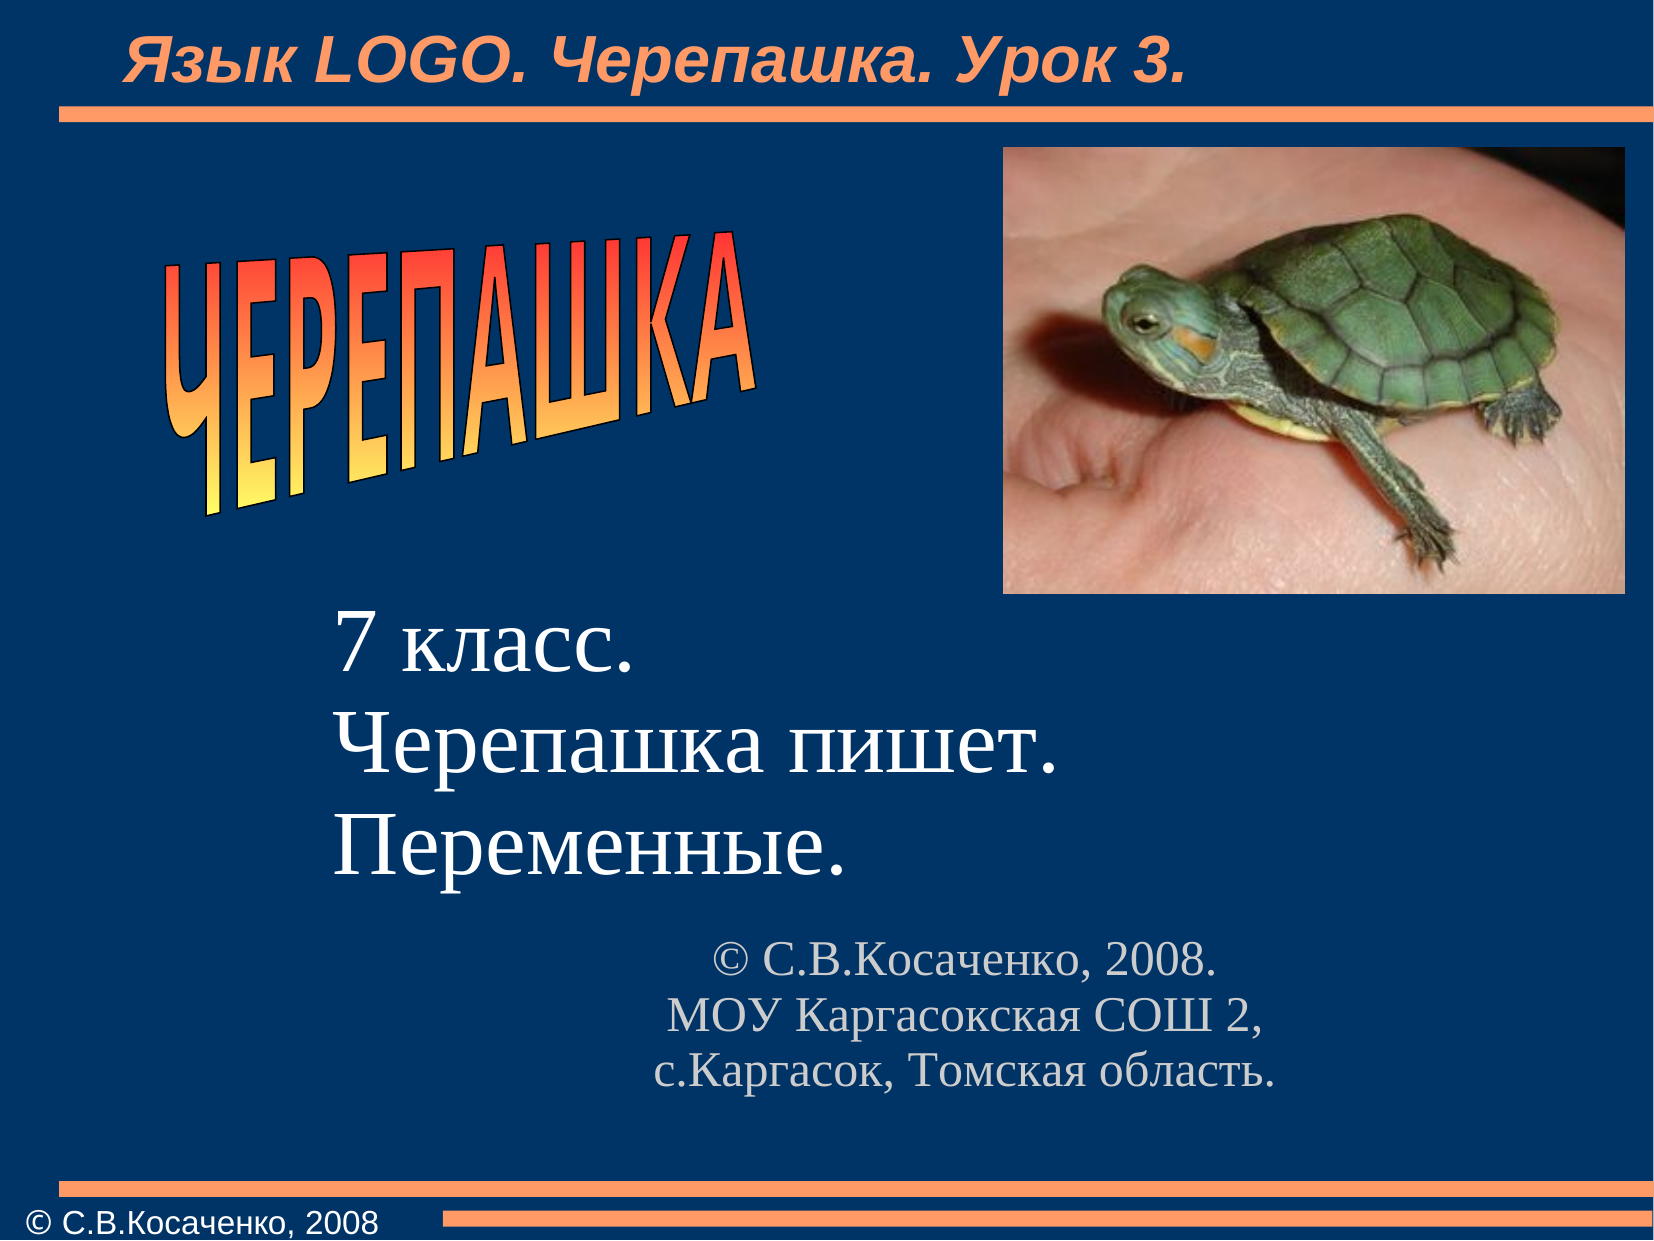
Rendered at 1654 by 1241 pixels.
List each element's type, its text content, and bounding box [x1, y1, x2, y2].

text_box ЧЕРЕПАШКА [636, 231, 756, 416]
title Язык LOGO. Черепашка. Урок 3. [123, 0, 1536, 119]
text_box ЧЕРЕПАШКА [348, 252, 387, 483]
subtitle 7 класс. Черепашка пишет. Переменные. © С.В.Косаченко, 2008. МОУ Каргасокская СОШ 2, с.Каргасок, Томская область. [297, 562, 1597, 1124]
text_box ЧЕРЕПАШКА [400, 248, 454, 471]
text_box ЧЕРЕПАШКА [237, 259, 276, 509]
text_box ЧЕРЕПАШКА [289, 256, 336, 497]
text_box ЧЕРЕПАШКА [165, 262, 221, 516]
text_box ЧЕРЕПАШКА [462, 244, 528, 457]
text_box ЧЕРЕПАШКА [535, 238, 620, 440]
picture [1003, 147, 1625, 594]
